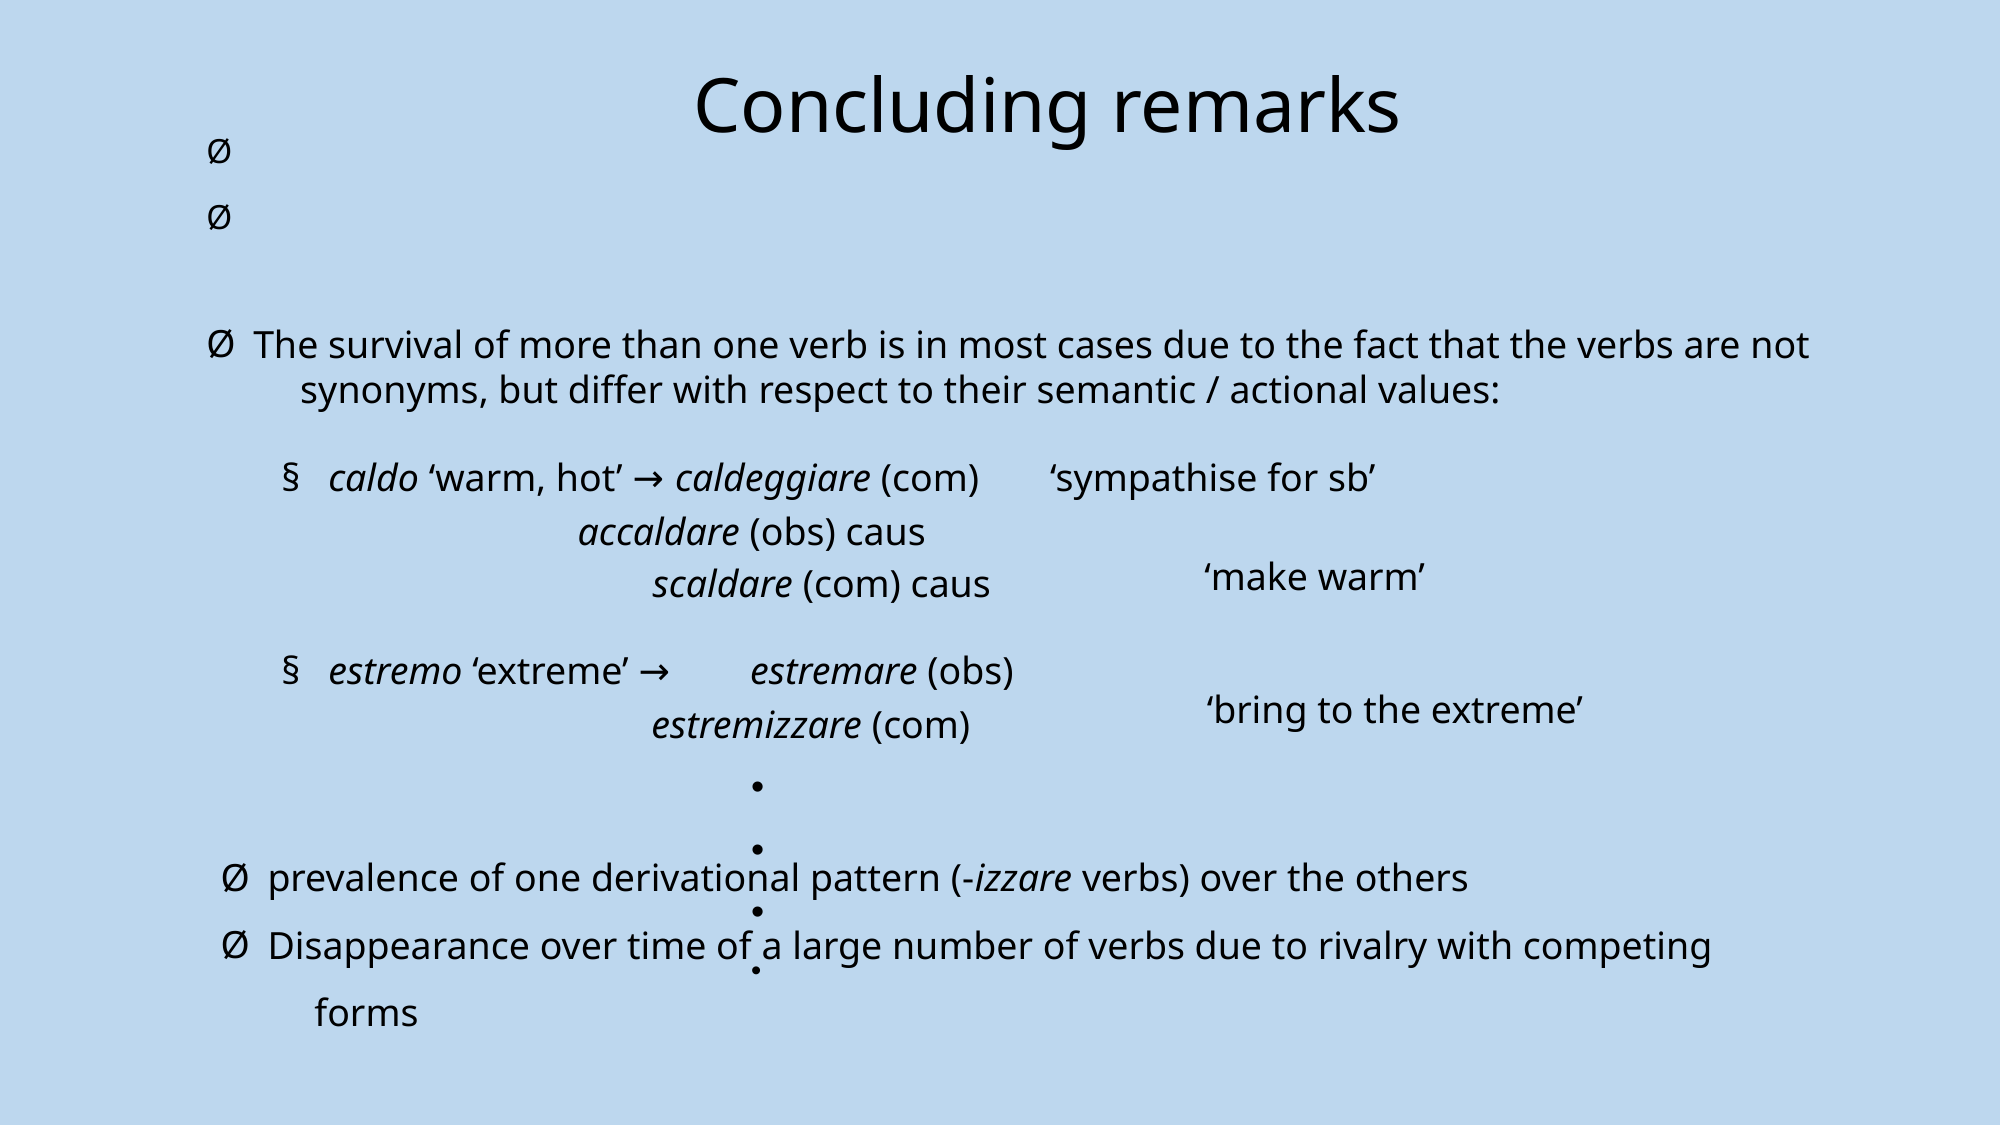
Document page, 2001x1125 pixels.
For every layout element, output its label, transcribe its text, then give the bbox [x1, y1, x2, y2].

text_box ‘bring to the extreme’ [896, 690, 1897, 741]
text_box ‘make warm’ [968, 548, 1969, 607]
text_box Concluding remarks [185, 60, 1911, 278]
text_box prevalence of one derivational pattern (-izzare verbs) over the others Disappearance over time of a large number of verbs due to rivalry with competing forms [205, 824, 1795, 1038]
text_box The survival of more than one verb is in most cases due to the fact that the verbs are not synonyms, but differ with respect to their semantic / actional values: caldo ‘warm, hot’ → caldeggiare (com) ‘sympathise for sb’ accaldare (obs) caus scaldare (com) caus estremo ‘extreme’ → estremare (obs) estremizzare (com) [116, 120, 1884, 1088]
